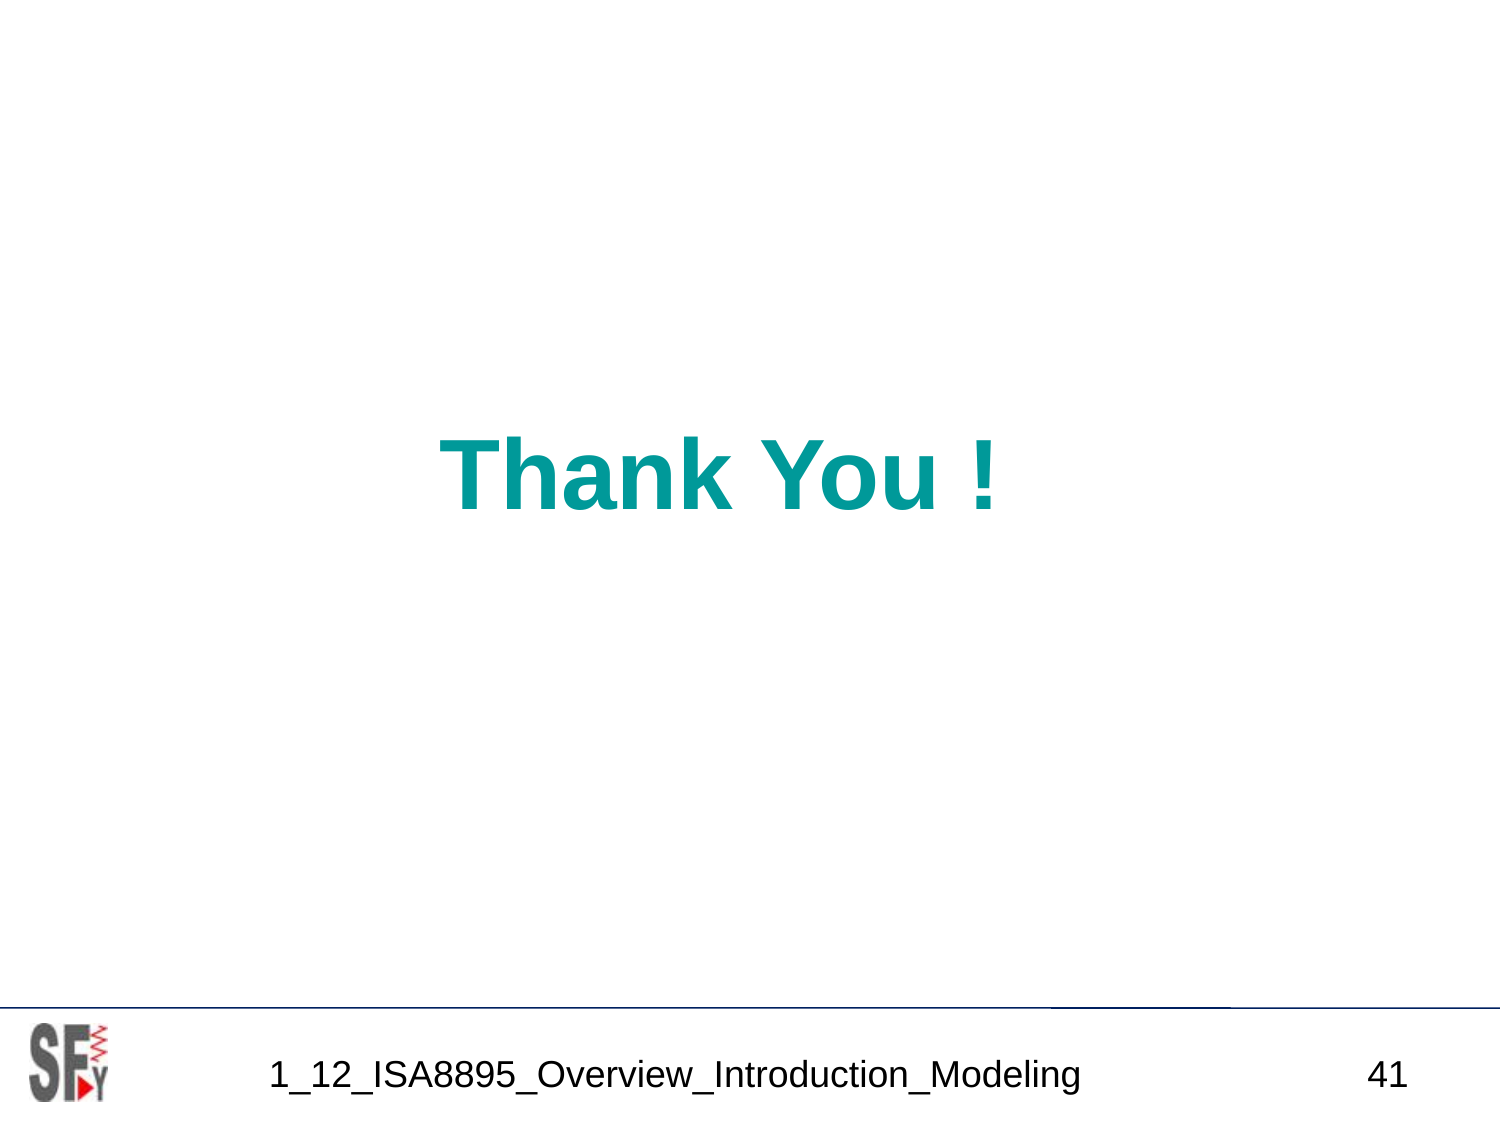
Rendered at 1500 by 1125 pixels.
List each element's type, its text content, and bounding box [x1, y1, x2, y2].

picture [29, 1023, 108, 1102]
footer 1_12_ISA8895_Overview_Introduction_Modeling [253, 1034, 1336, 1103]
list Thank You ! [0, 409, 1442, 752]
slide_number <numéro> [1352, 1034, 1490, 1103]
